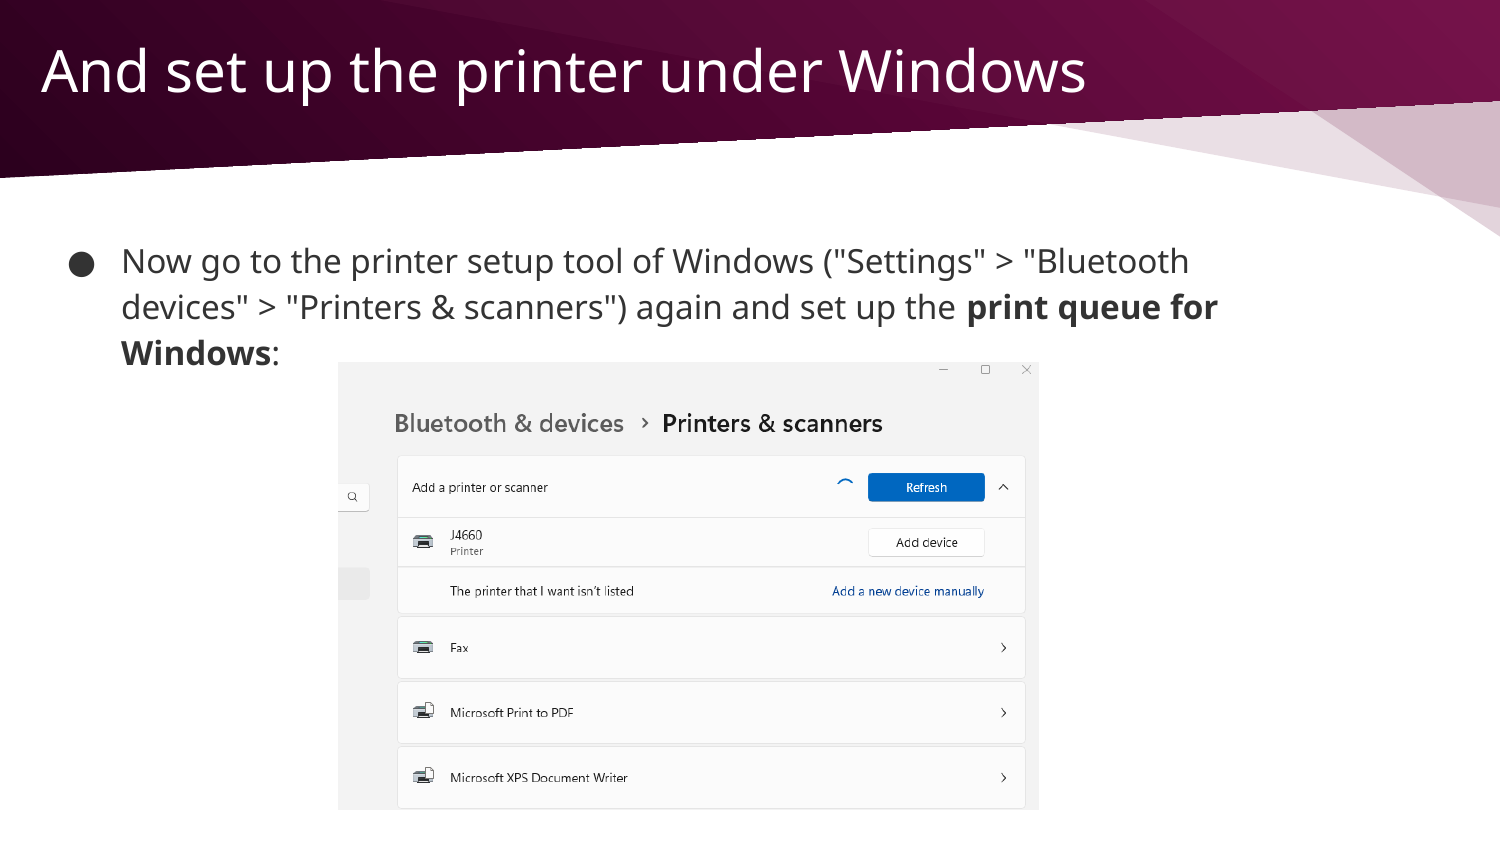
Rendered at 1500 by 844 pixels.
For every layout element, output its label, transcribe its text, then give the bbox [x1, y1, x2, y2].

title And set up the printer under Windows [41, 5, 1336, 134]
picture [338, 362, 1039, 810]
list Now go to the printer setup tool of Windows ("Settings" > "Bluetooth devices" > "Printers & scanners") again and set up the print queue for Windows: [35, 229, 1324, 789]
